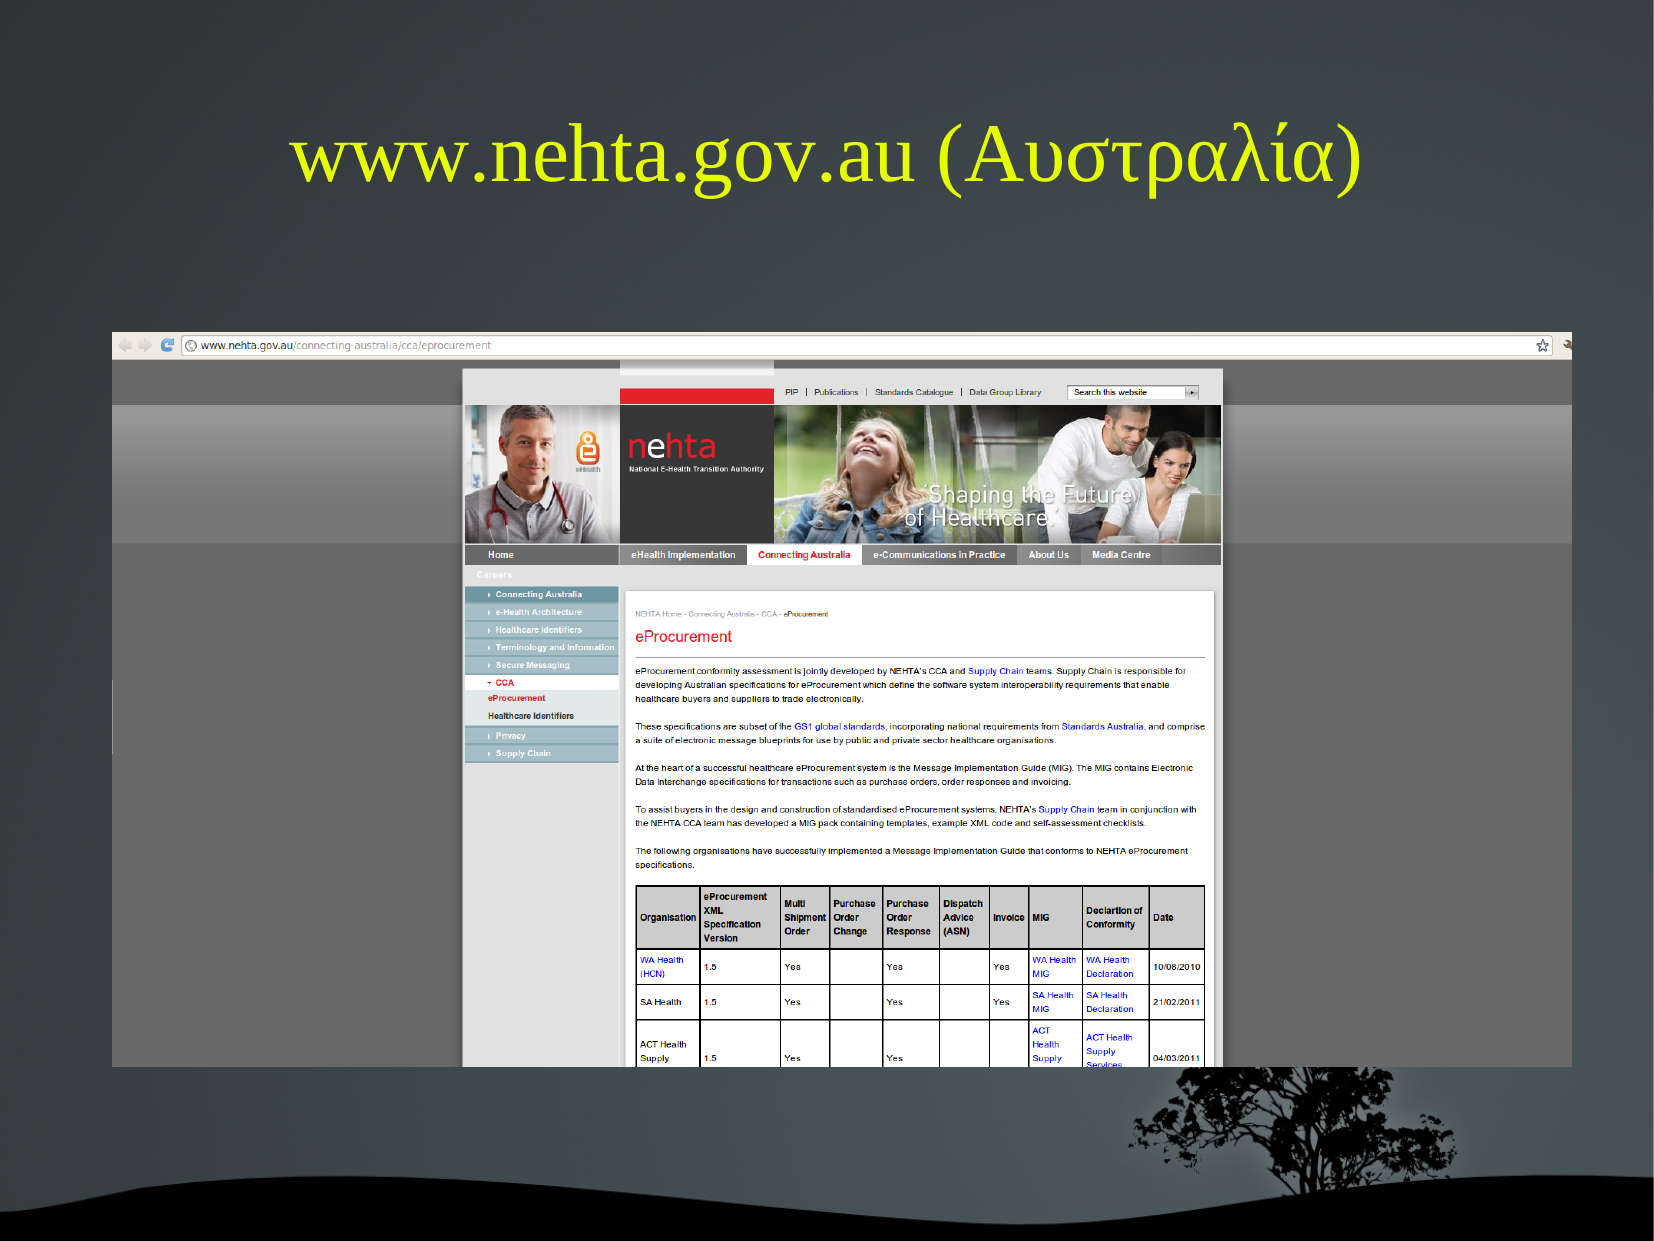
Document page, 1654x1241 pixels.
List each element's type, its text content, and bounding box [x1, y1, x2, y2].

title www.nehta.gov.au (Αυστραλία) [82, 56, 1571, 250]
picture [0, 0, 1654, 1241]
